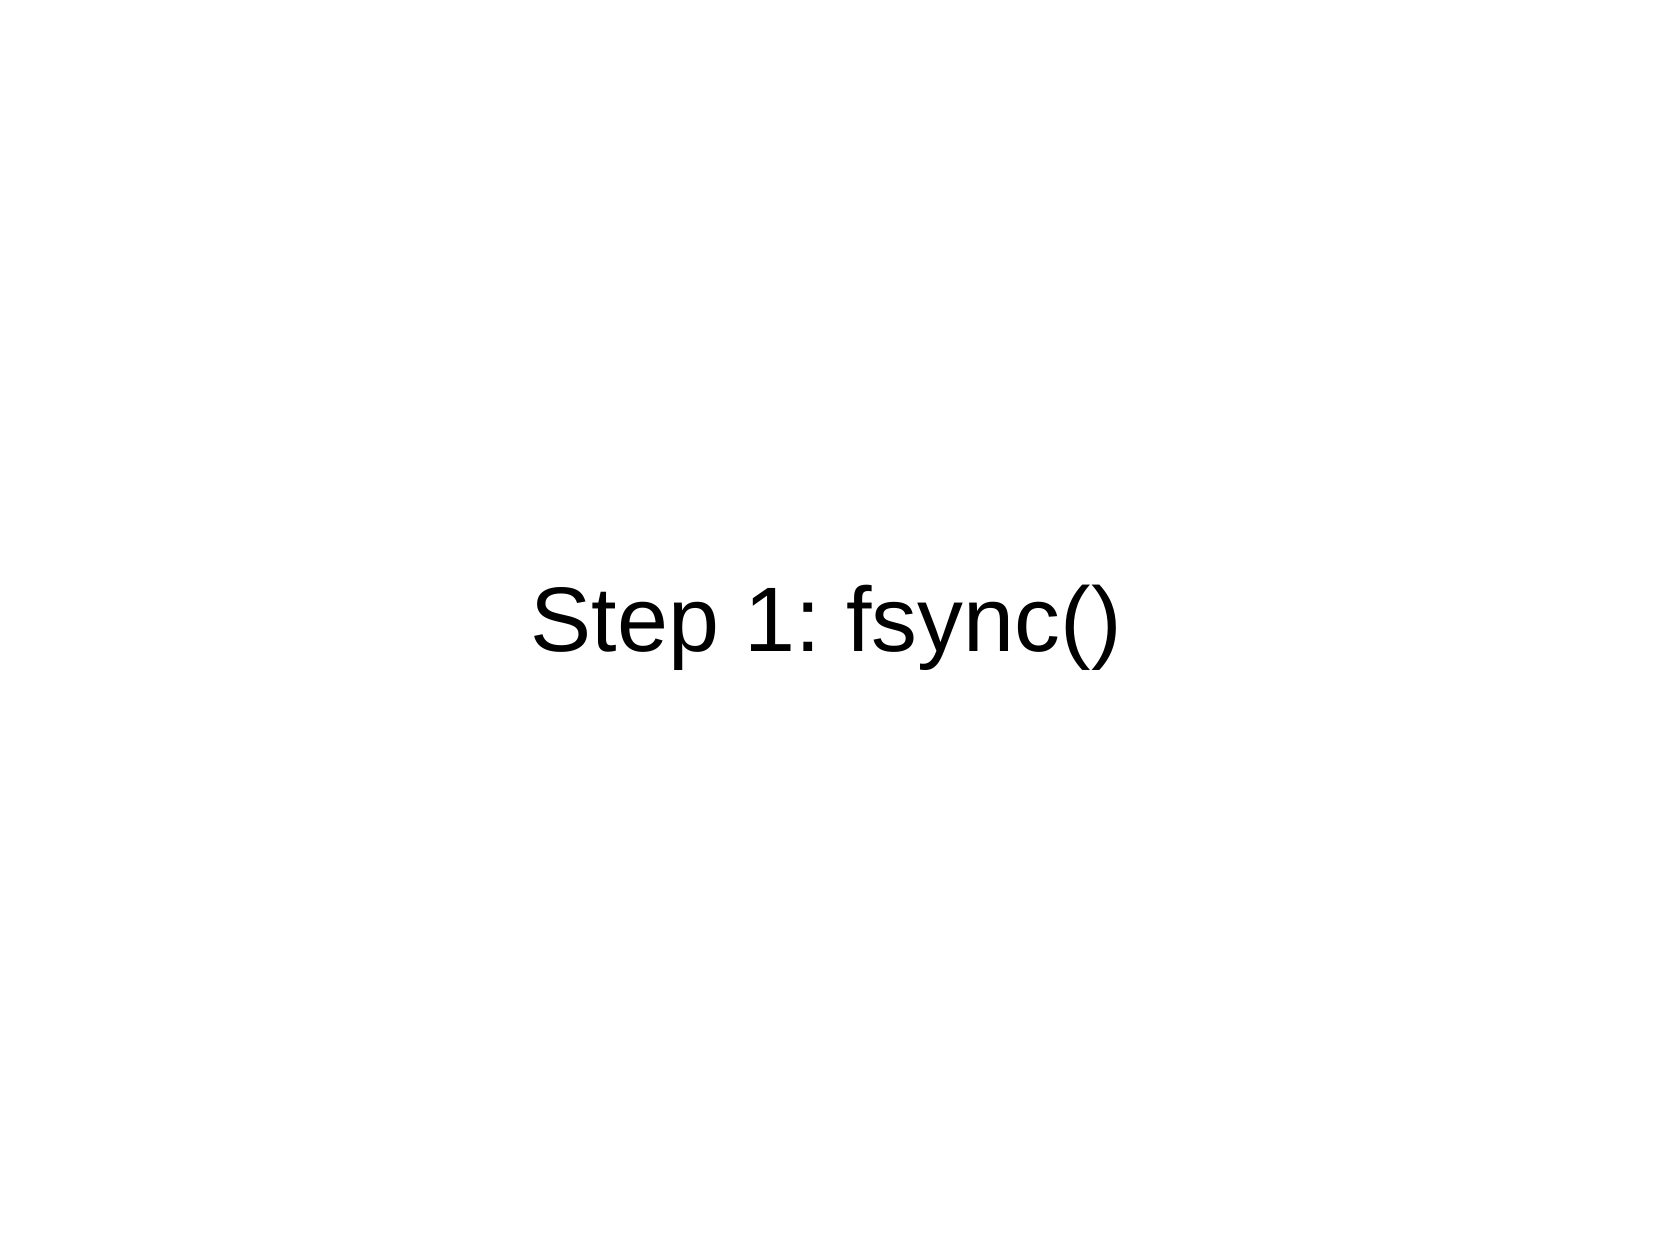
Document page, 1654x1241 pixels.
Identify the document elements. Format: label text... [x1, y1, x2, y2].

title Step 1: fsync() [82, 523, 1571, 717]
